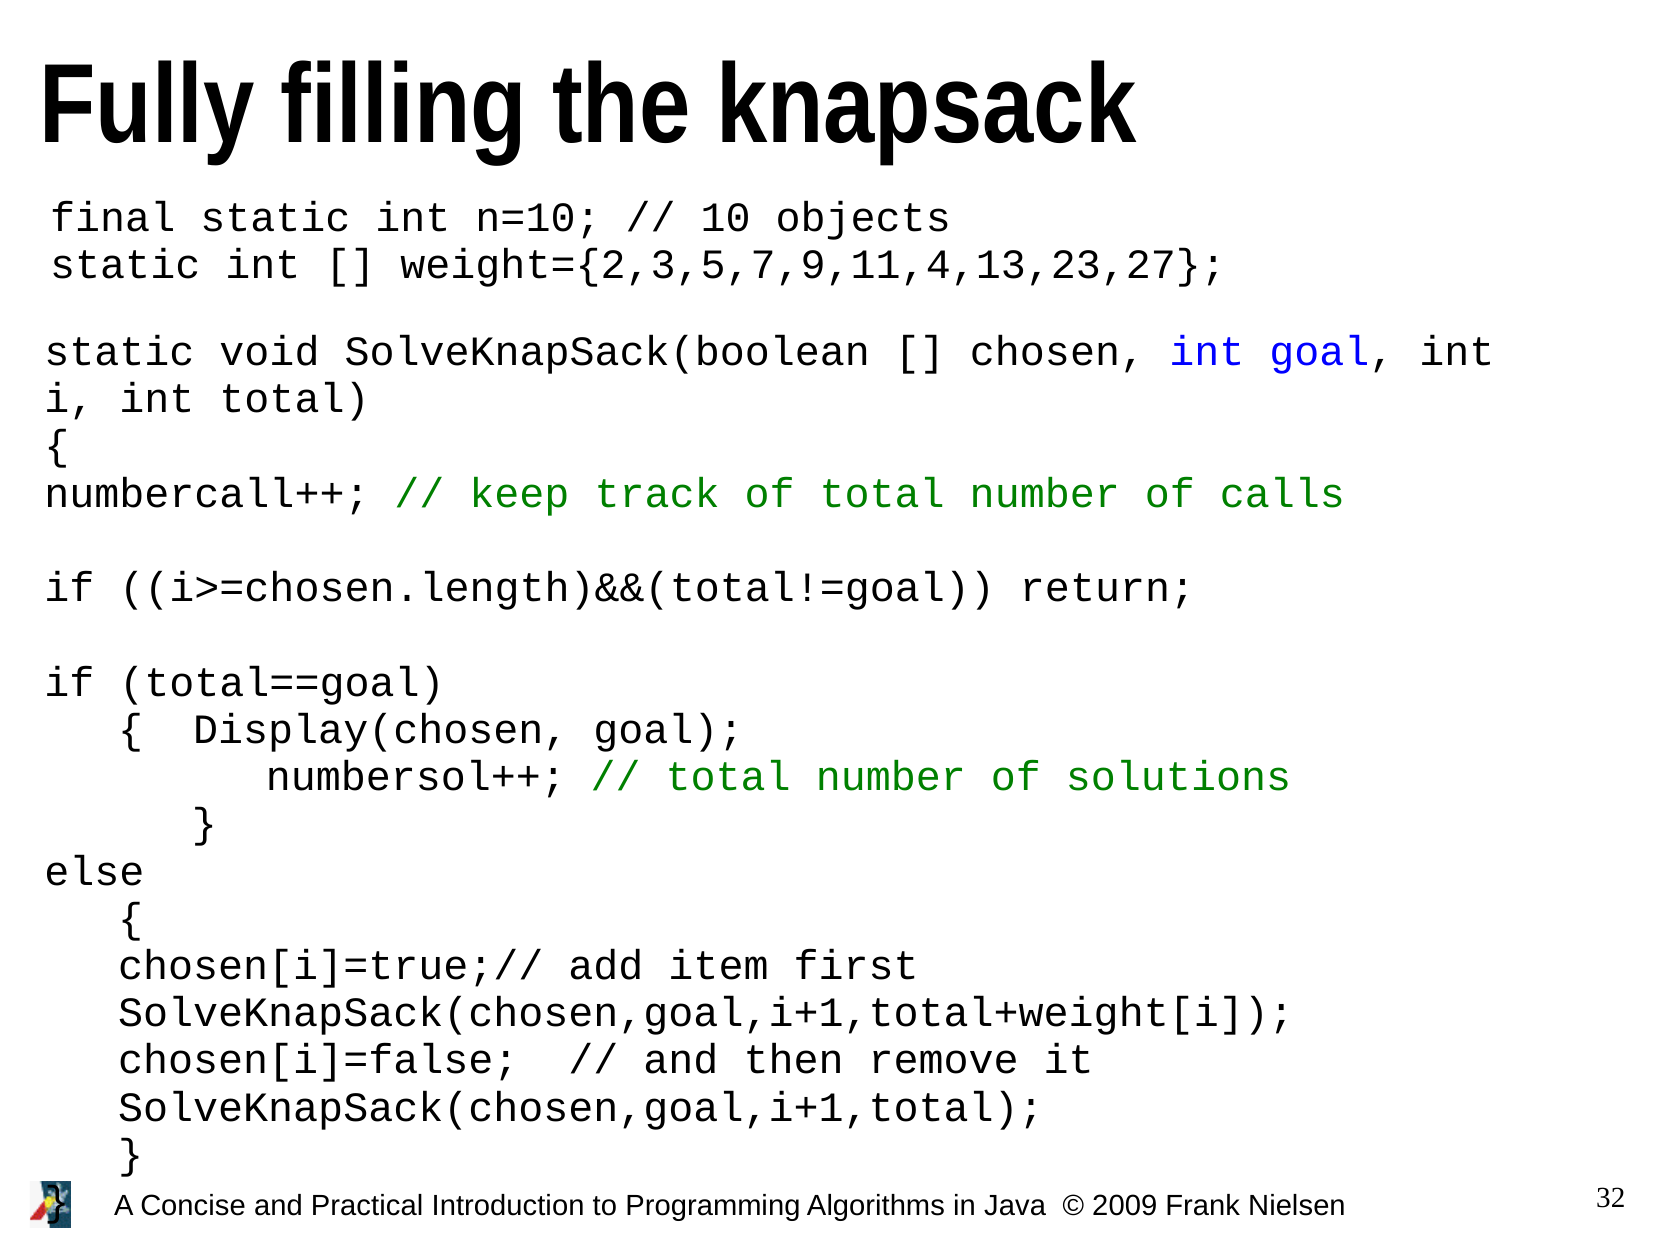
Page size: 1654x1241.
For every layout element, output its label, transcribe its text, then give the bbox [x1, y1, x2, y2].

text_box Fully filling the knapsack [24, 29, 1152, 174]
text_box final static int n=10; // 10 objects static int [] weight={2,3,5,7,9,11,4,13,23,27}; [35, 188, 1424, 294]
picture [29, 1189, 71, 1228]
text_box static void SolveKnapSack(boolean [] chosen, int goal, int i, int total) { numbercall++; // keep track of total number of calls if ((i>=chosen.length)&&(total!=goal)) return; if (total==goal) { Display(chosen, goal); numbersol++; // total number of solutions } else { chosen[i]=true;// add item first SolveKnapSack(chosen,goal,i+1,total+weight[i]); chosen[i]=false; // and then remove it SolveKnapSack(chosen,goal,i+1,total); } } [29, 323, 1536, 1189]
